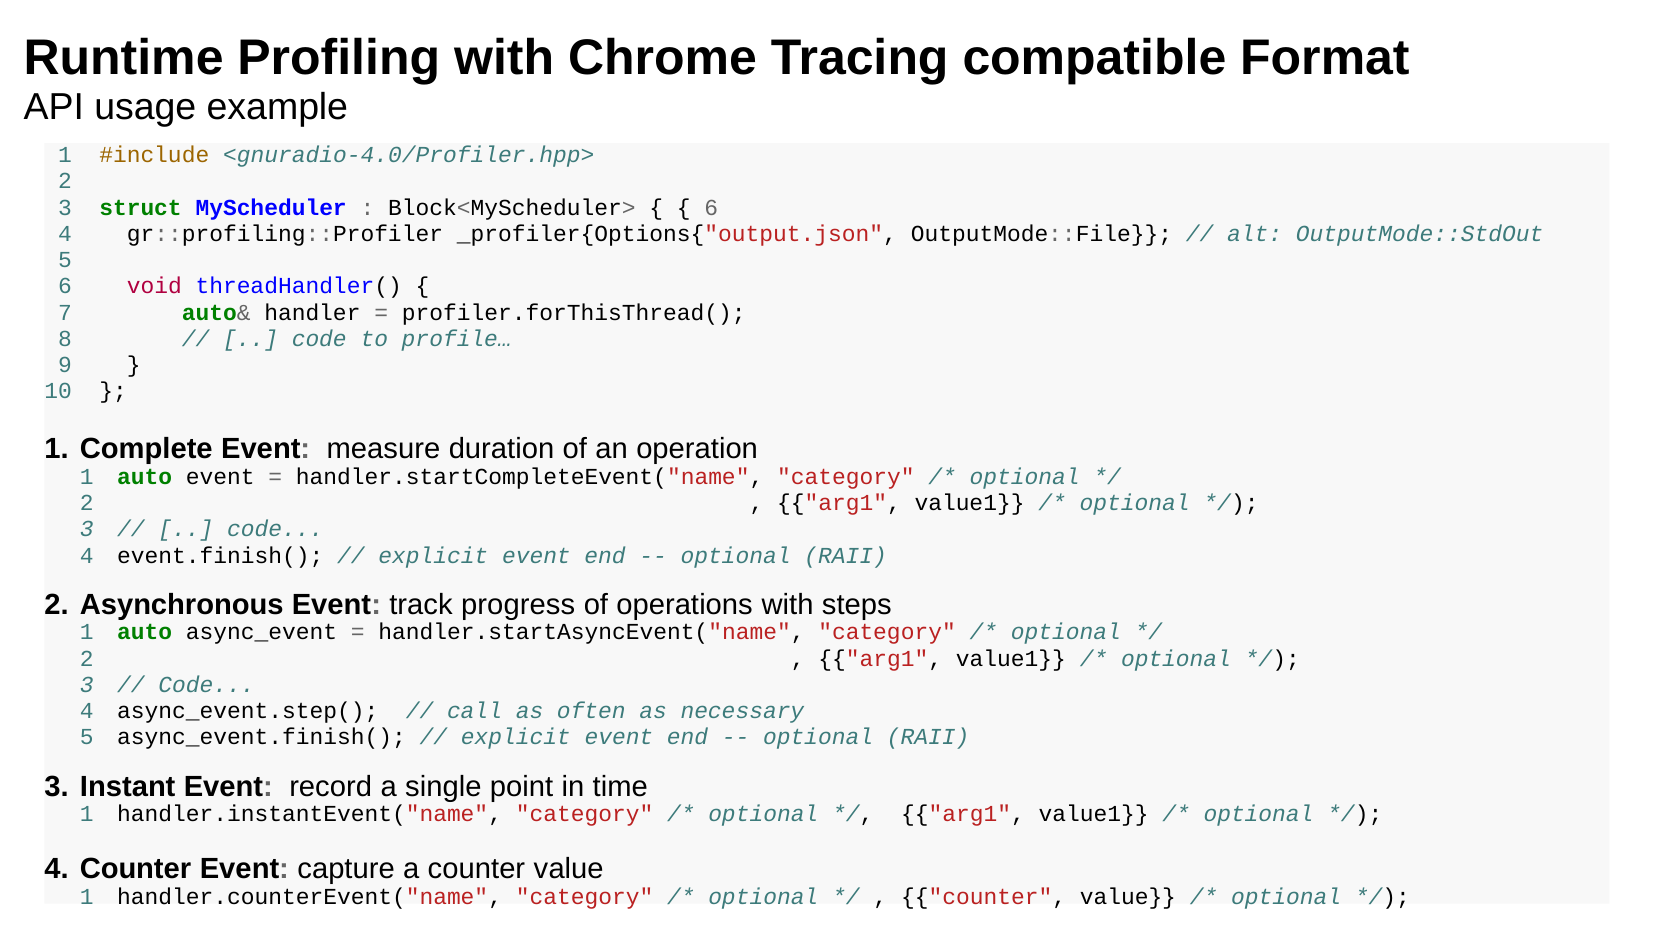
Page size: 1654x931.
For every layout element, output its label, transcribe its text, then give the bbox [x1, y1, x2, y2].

title Runtime Profiling with Chrome Tracing compatible Format API usage example [23, 29, 1638, 128]
list 1 #include <gnuradio-4.0/Profiler.hpp> 2 3 struct MyScheduler : Block<MyScheduler> { { 6 4 gr::profiling::Profiler _profiler{Options{"output.json", OutputMode::File}}; // alt: OutputMode::StdOut 5 6 void threadHandler() { 7 auto& handler = profiler.forThisThread(); 8 // [..] code to profile… 9 } 10 }; Complete Event: measure duration of an operation auto event = handler.startCompleteEvent("name", "category" /* optional */ , {{"arg1", value1}} /* optional */); // [..] code... event.finish(); // explicit event end -- optional (RAII) Asynchronous Event: track progress of operations with steps auto async_event = handler.startAsyncEvent("name", "category" /* optional */ , {{"arg1", value1}} /* optional */); // Code... async_event.step(); // call as often as necessary async_event.finish(); // explicit event end -- optional (RAII) Instant Event: record a single point in time handler.instantEvent("name", "category" /* optional */, {{"arg1", value1}} /* optional */); Counter Event: capture a counter value handler.counterEvent("name", "category" /* optional */ , {{"counter", value}} /* optional */); [44, 143, 1610, 904]
